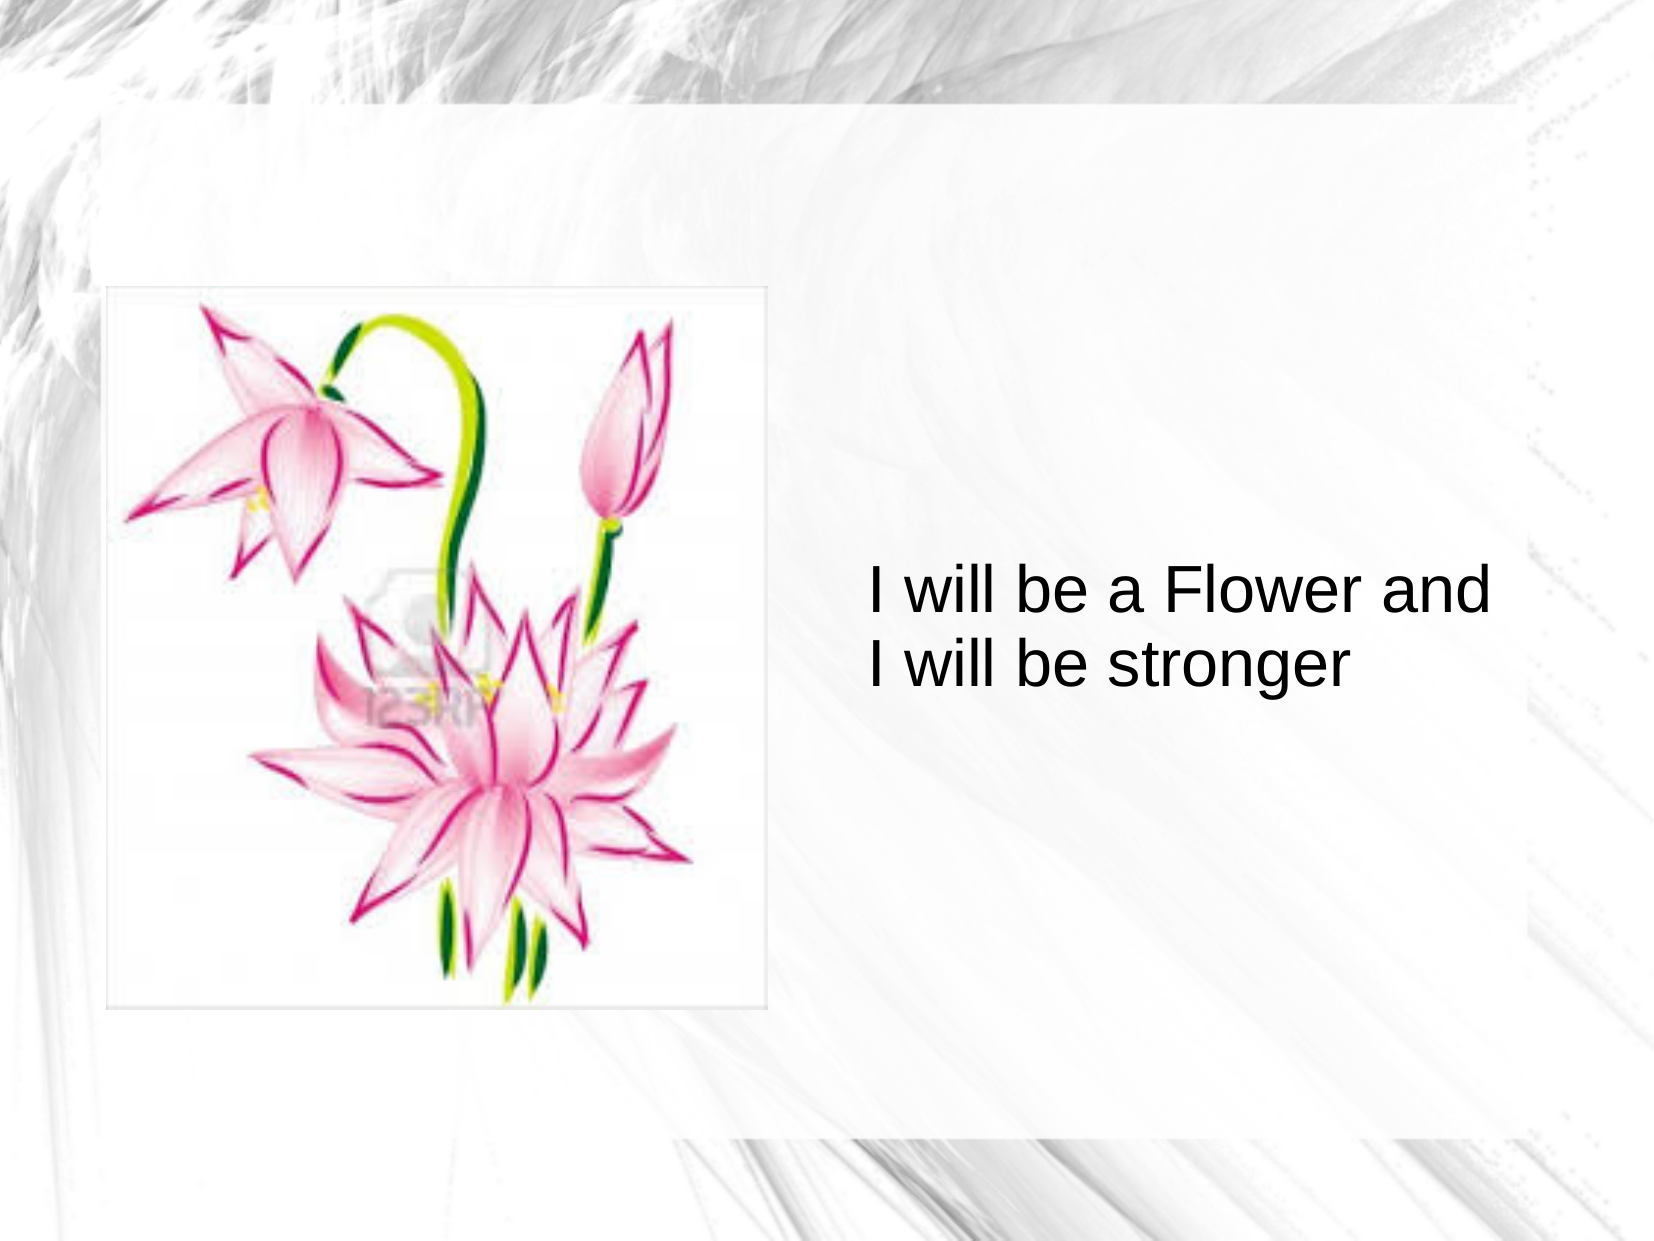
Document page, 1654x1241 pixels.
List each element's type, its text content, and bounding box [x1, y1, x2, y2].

picture [0, 0, 1654, 1241]
text_box I will be a Flower and I will be stronger [852, 544, 1538, 815]
list '-y(-nt l [118, 319, 1571, 1025]
